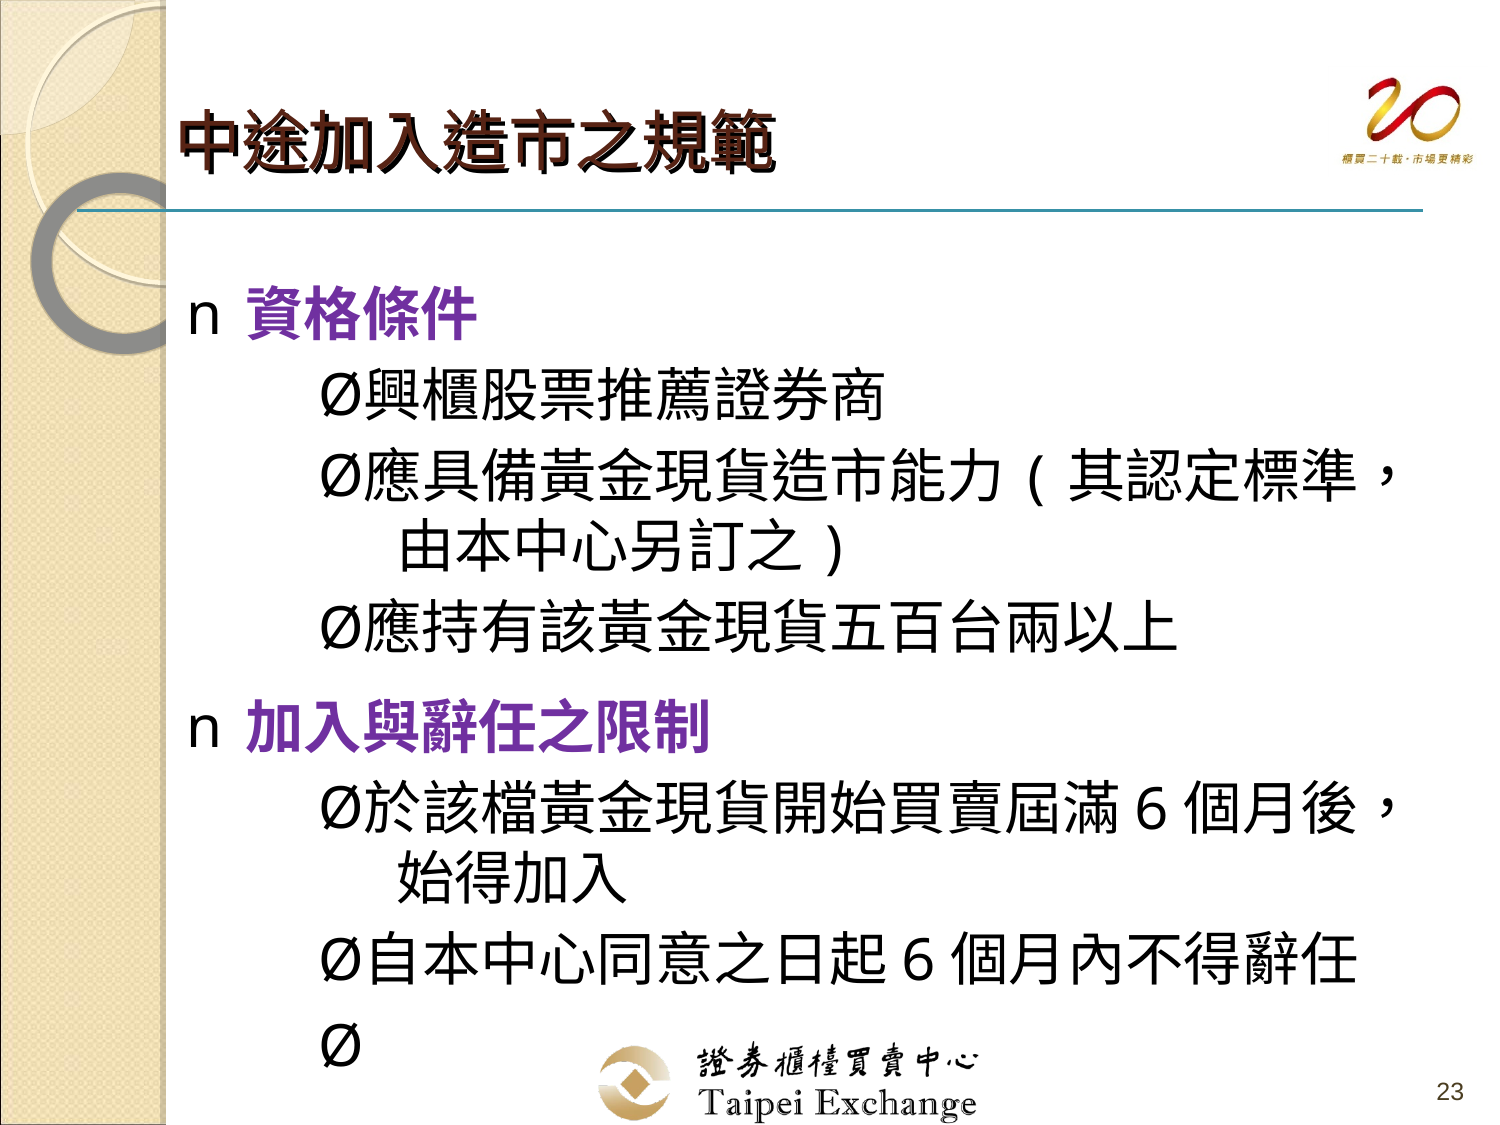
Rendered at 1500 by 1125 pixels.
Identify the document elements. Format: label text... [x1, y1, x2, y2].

list 資格條件 興櫃股票推薦證券商 應具備黃金現貨造市能力(其認定標準，由本中心另訂之) 應持有該黃金現貨五百台兩以上 加入與辭任之限制 於該檔黃金現貨開始買賣屆滿6個月後，始得加入 自本中心同意之日起6個月內不得辭任 [171, 255, 1397, 1014]
title 中途加入造市之規範 [159, 45, 1466, 233]
text_box [1413, 1034, 1489, 1113]
